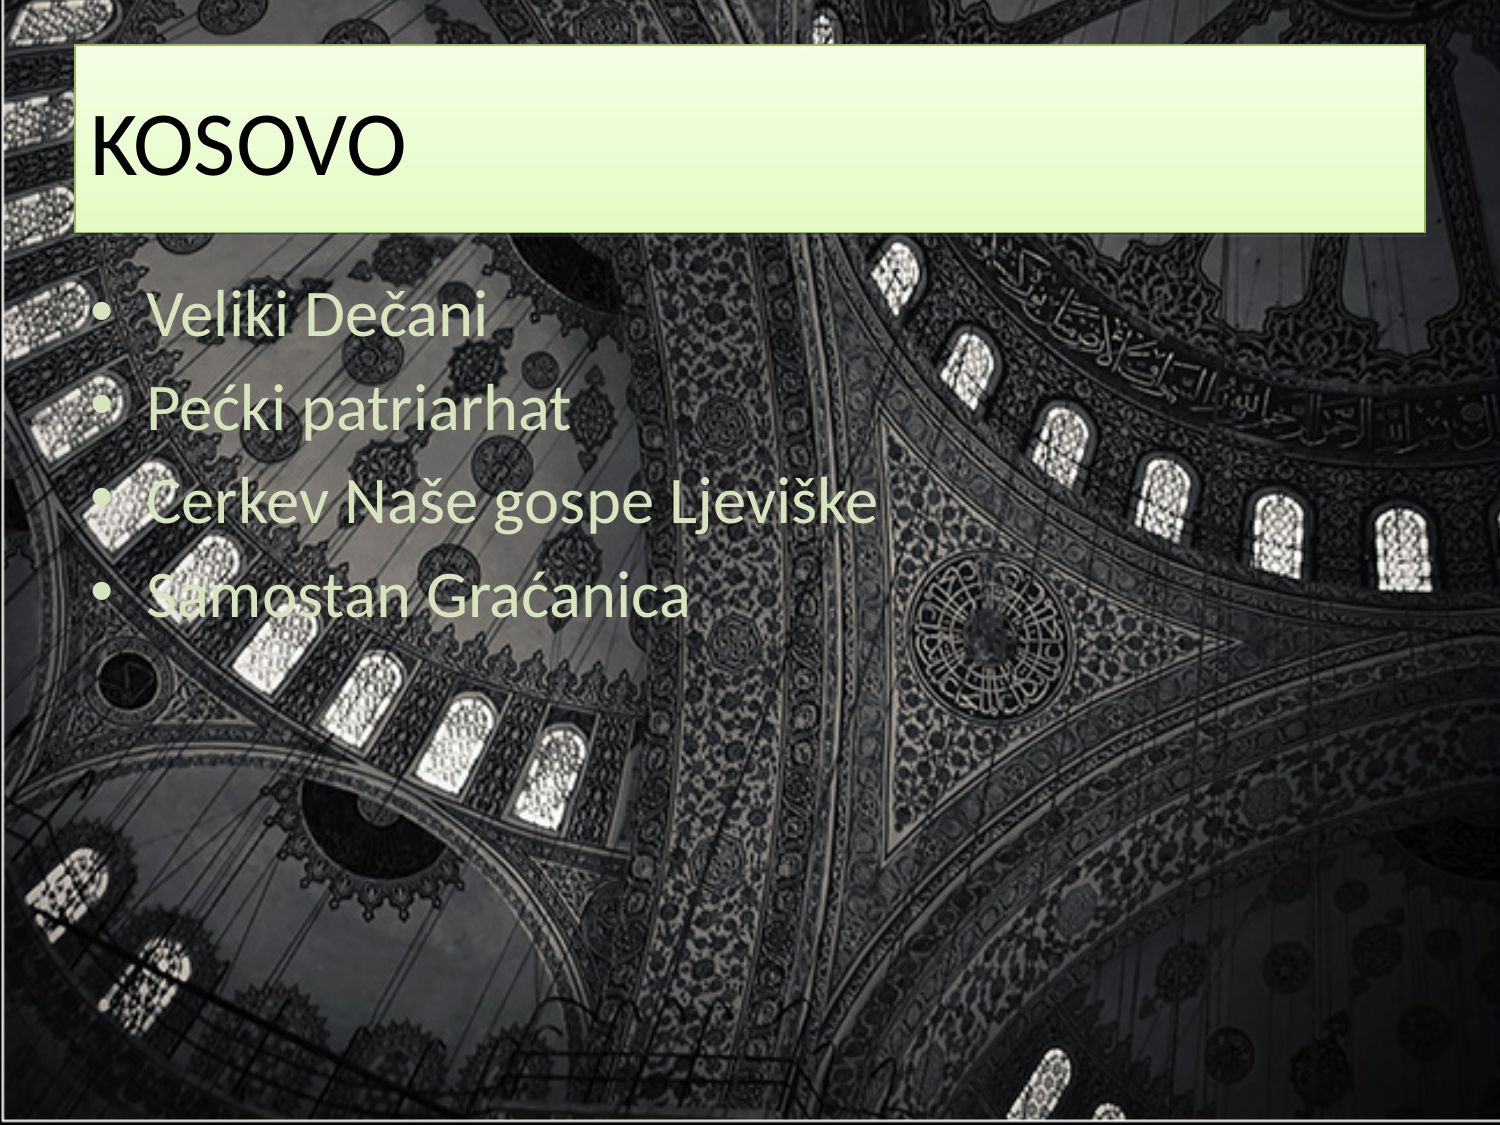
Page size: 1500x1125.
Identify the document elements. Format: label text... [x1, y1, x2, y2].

picture [0, 0, 1500, 1125]
list Veliki Dečani Pećki patriarhat Cerkev Naše gospe Ljeviške Samostan Graćanica [75, 262, 1425, 1005]
title KOSOVO [75, 45, 1425, 233]
